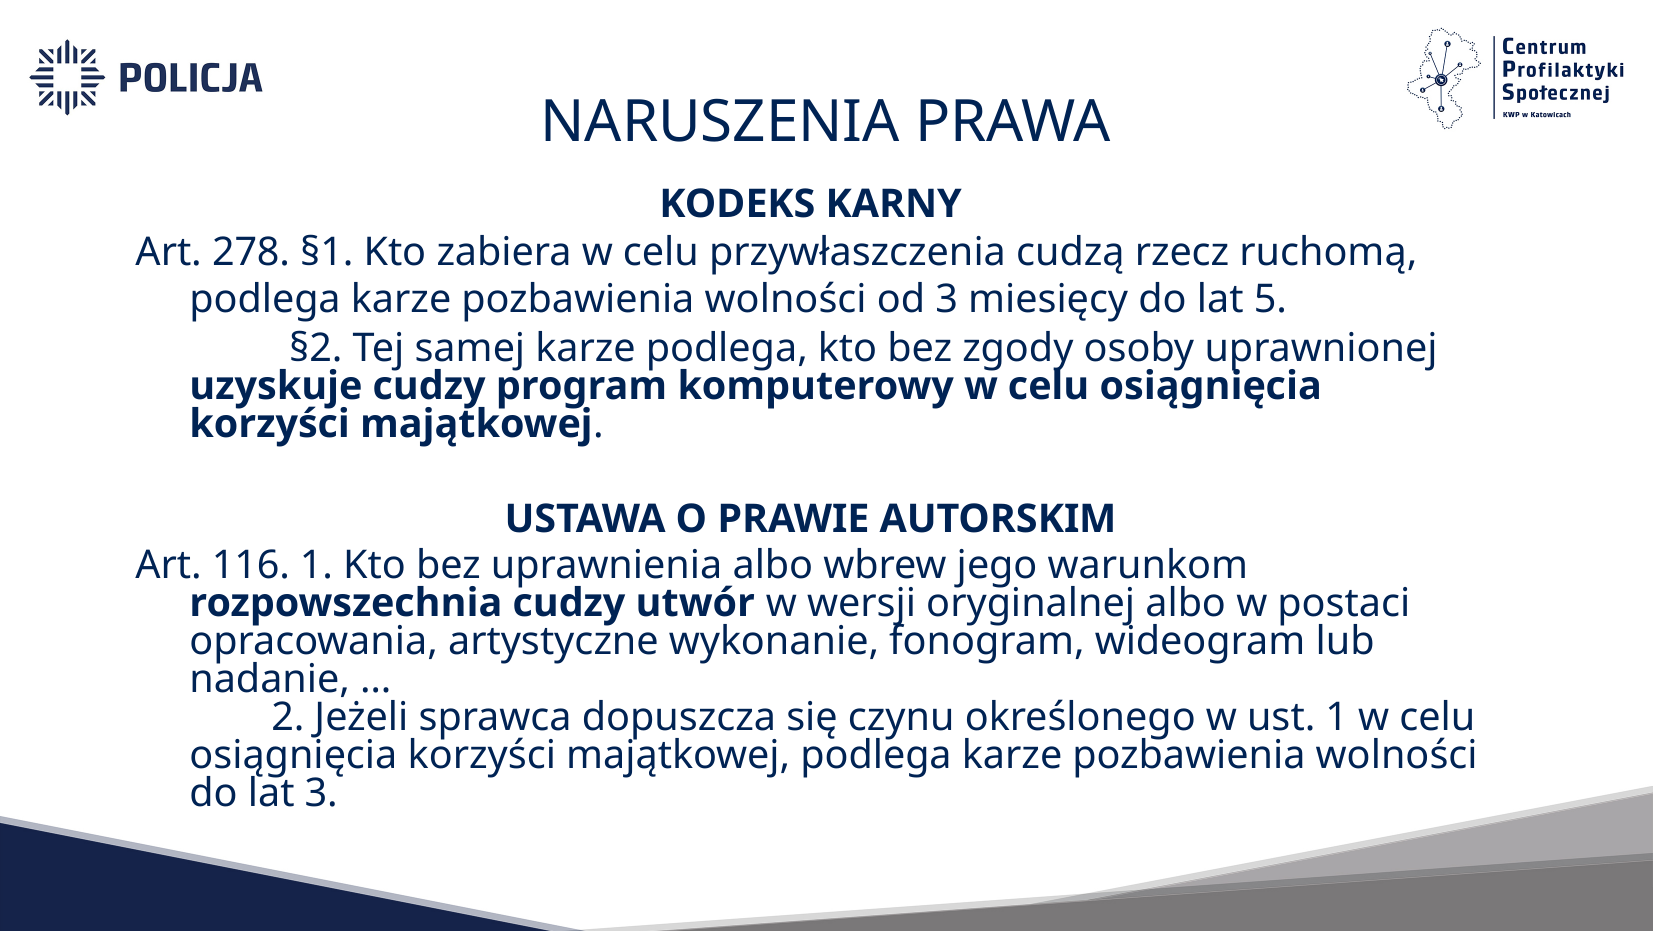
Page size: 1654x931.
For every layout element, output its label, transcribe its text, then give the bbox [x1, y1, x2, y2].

text_box NARUSZENIA PRAWA [57, 23, 1558, 212]
picture [0, 7, 1653, 931]
text_box KODEKS KARNY Art. 278. §1. Kto zabiera w celu przywłaszczenia cudzą rzecz ruchomą, podlega karze pozbawienia wolności od 3 miesięcy do lat 5. §2. Tej samej karze podlega, kto bez zgody osoby uprawnionej uzyskuje cudzy program komputerowy w celu osiągnięcia korzyści majątkowej. USTAWA O PRAWIE AUTORSKIM Art. 116. 1. Kto bez uprawnienia albo wbrew jego warunkom rozpowszechnia cudzy utwór w wersji oryginalnej albo w postaci opracowania, artystyczne wykonanie, fonogram, wideogram lub nadanie, … 2. Jeżeli sprawca dopuszcza się czynu określonego w ust. 1 w celu osiągnięcia korzyści majątkowej, podlega karze pozbawienia wolności do lat 3. [83, 107, 1502, 924]
